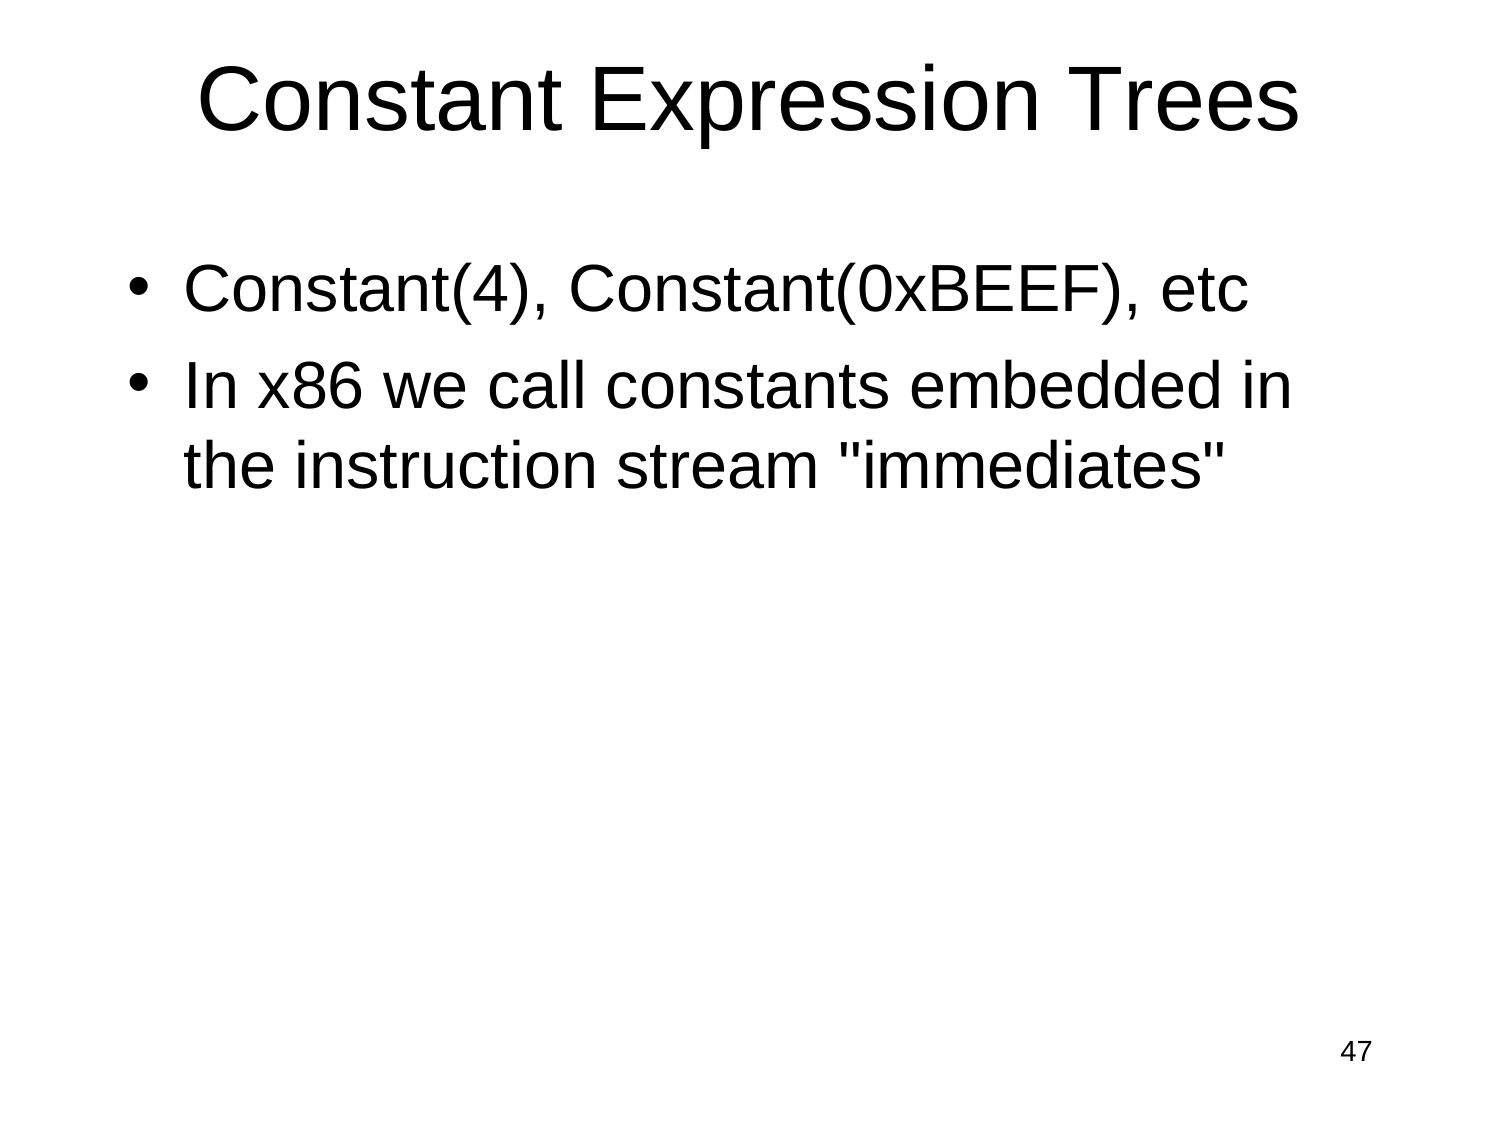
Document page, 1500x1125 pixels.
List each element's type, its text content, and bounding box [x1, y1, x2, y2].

title Constant Expression Trees [0, 0, 1500, 188]
list Constant(4), Constant(0xBEEF), etc In x86 we call constants embedded in the instruction stream "immediates" [112, 237, 1388, 1051]
text_box <number> [1074, 1025, 1388, 1101]
